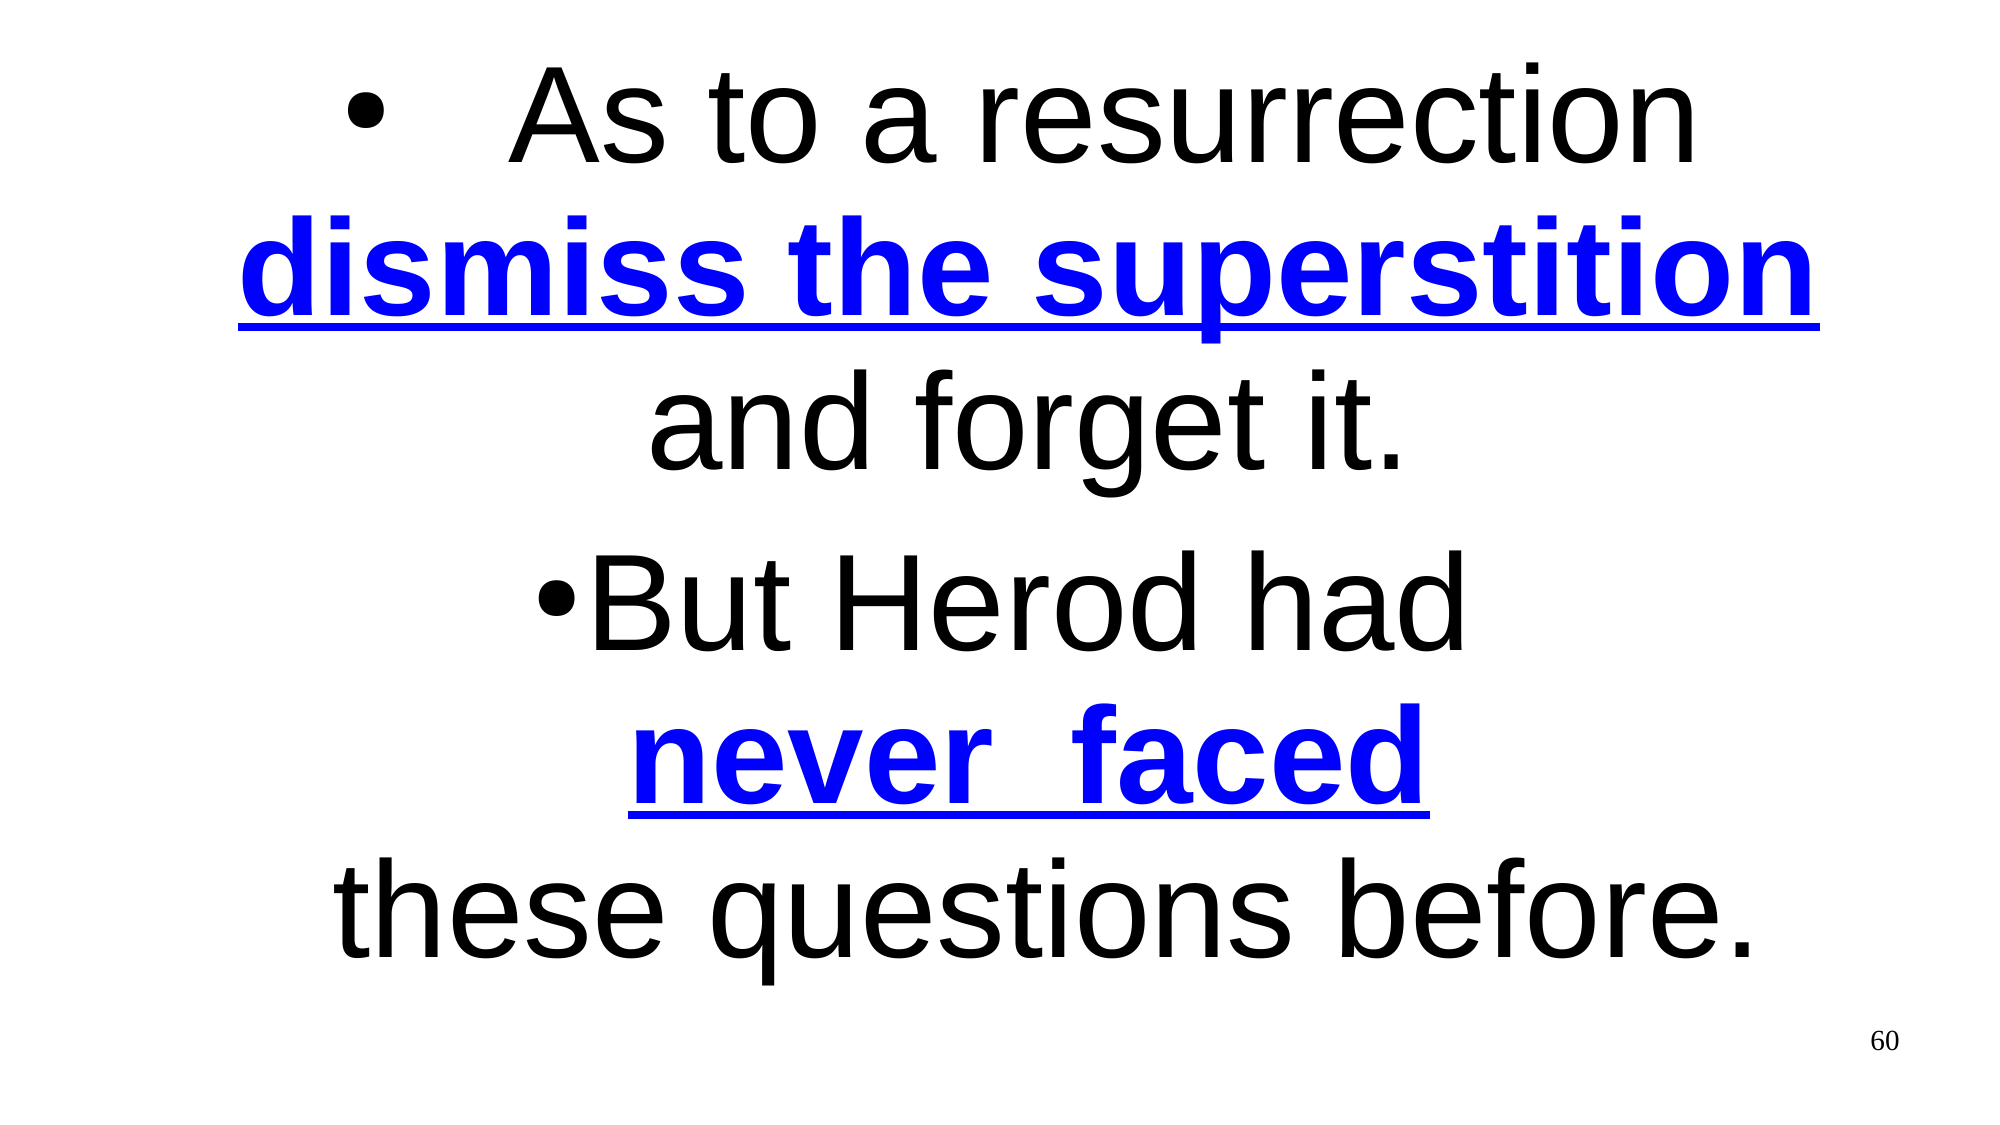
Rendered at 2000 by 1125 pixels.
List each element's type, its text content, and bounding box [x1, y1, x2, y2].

list As to a resurrection dismiss the superstition and forget it. But Herod had never faced these questions before. [37, 37, 1988, 1088]
